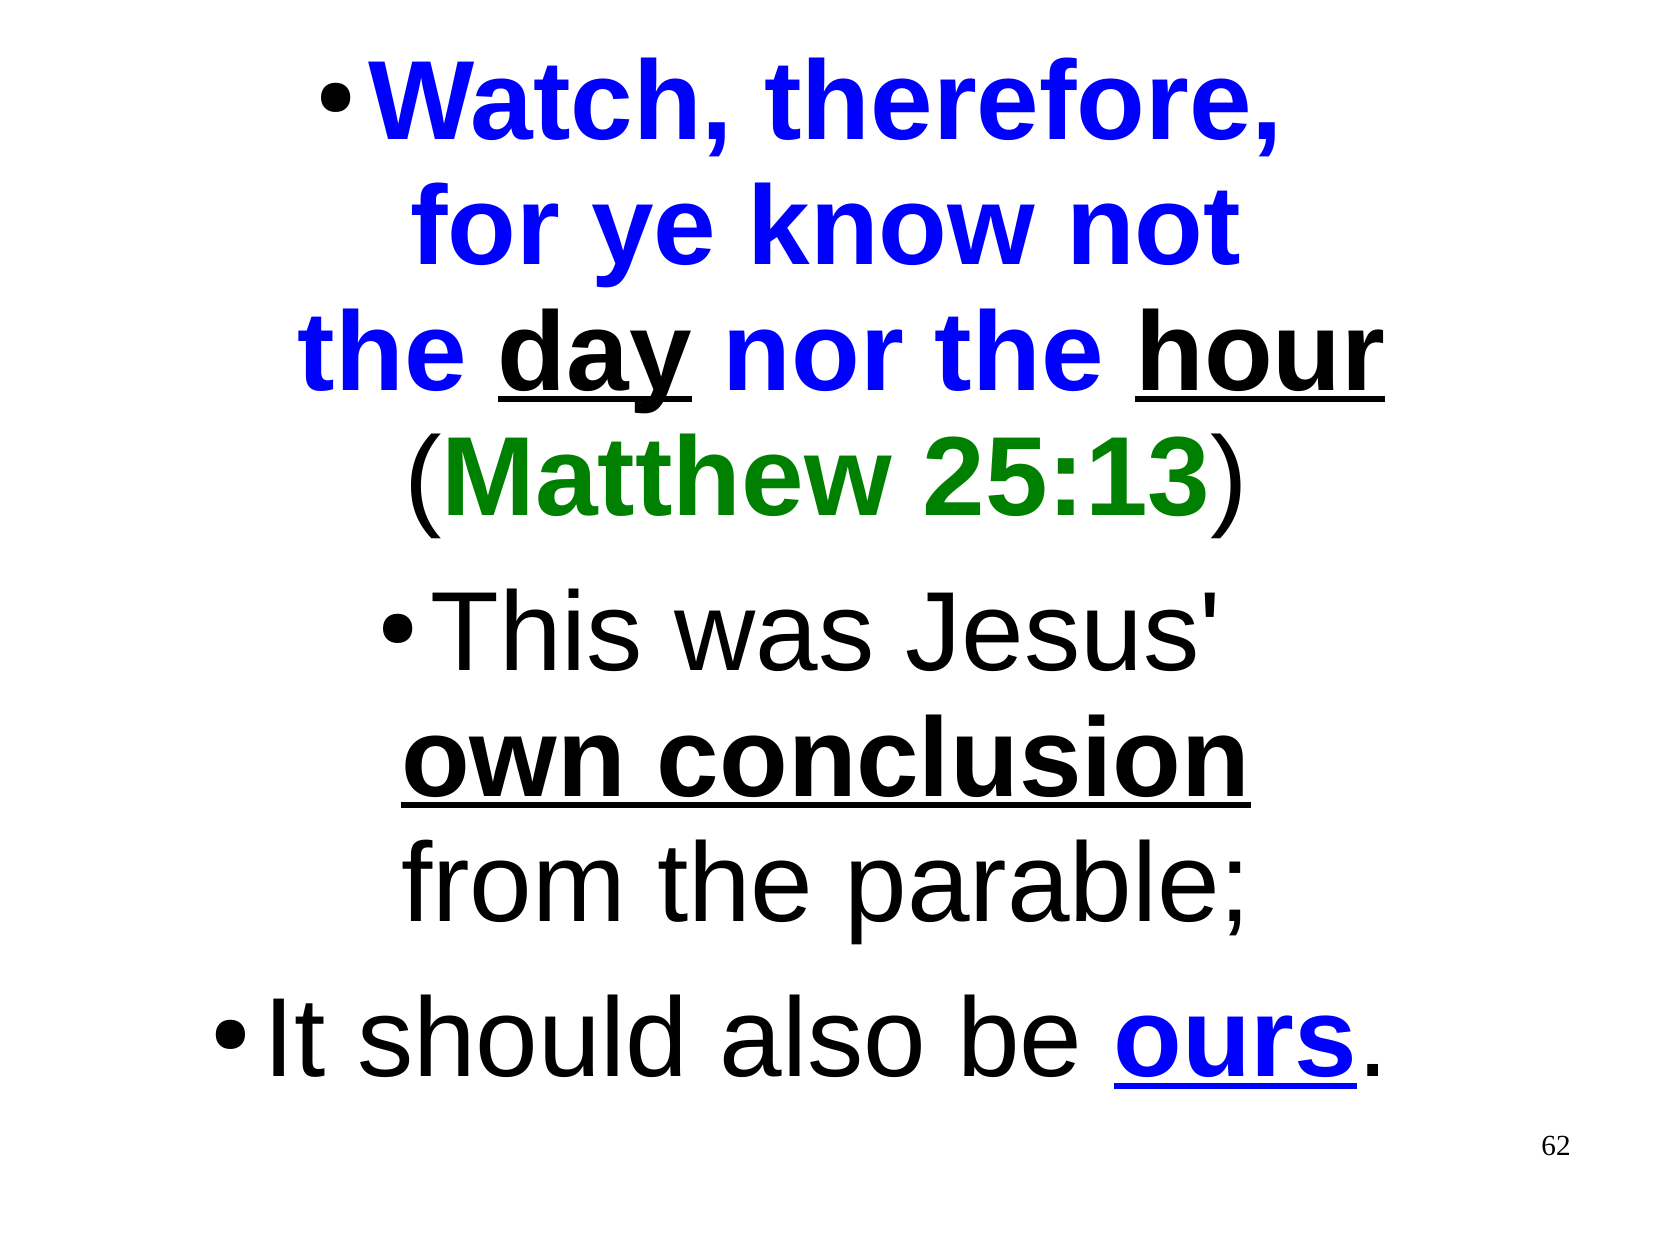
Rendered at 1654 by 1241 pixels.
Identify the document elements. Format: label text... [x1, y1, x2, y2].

list Watch, therefore, for ye know not the day nor the hour (Matthew 25:13) This was Jesus' own conclusion from the parable; It should also be ours. [0, 37, 1613, 1201]
